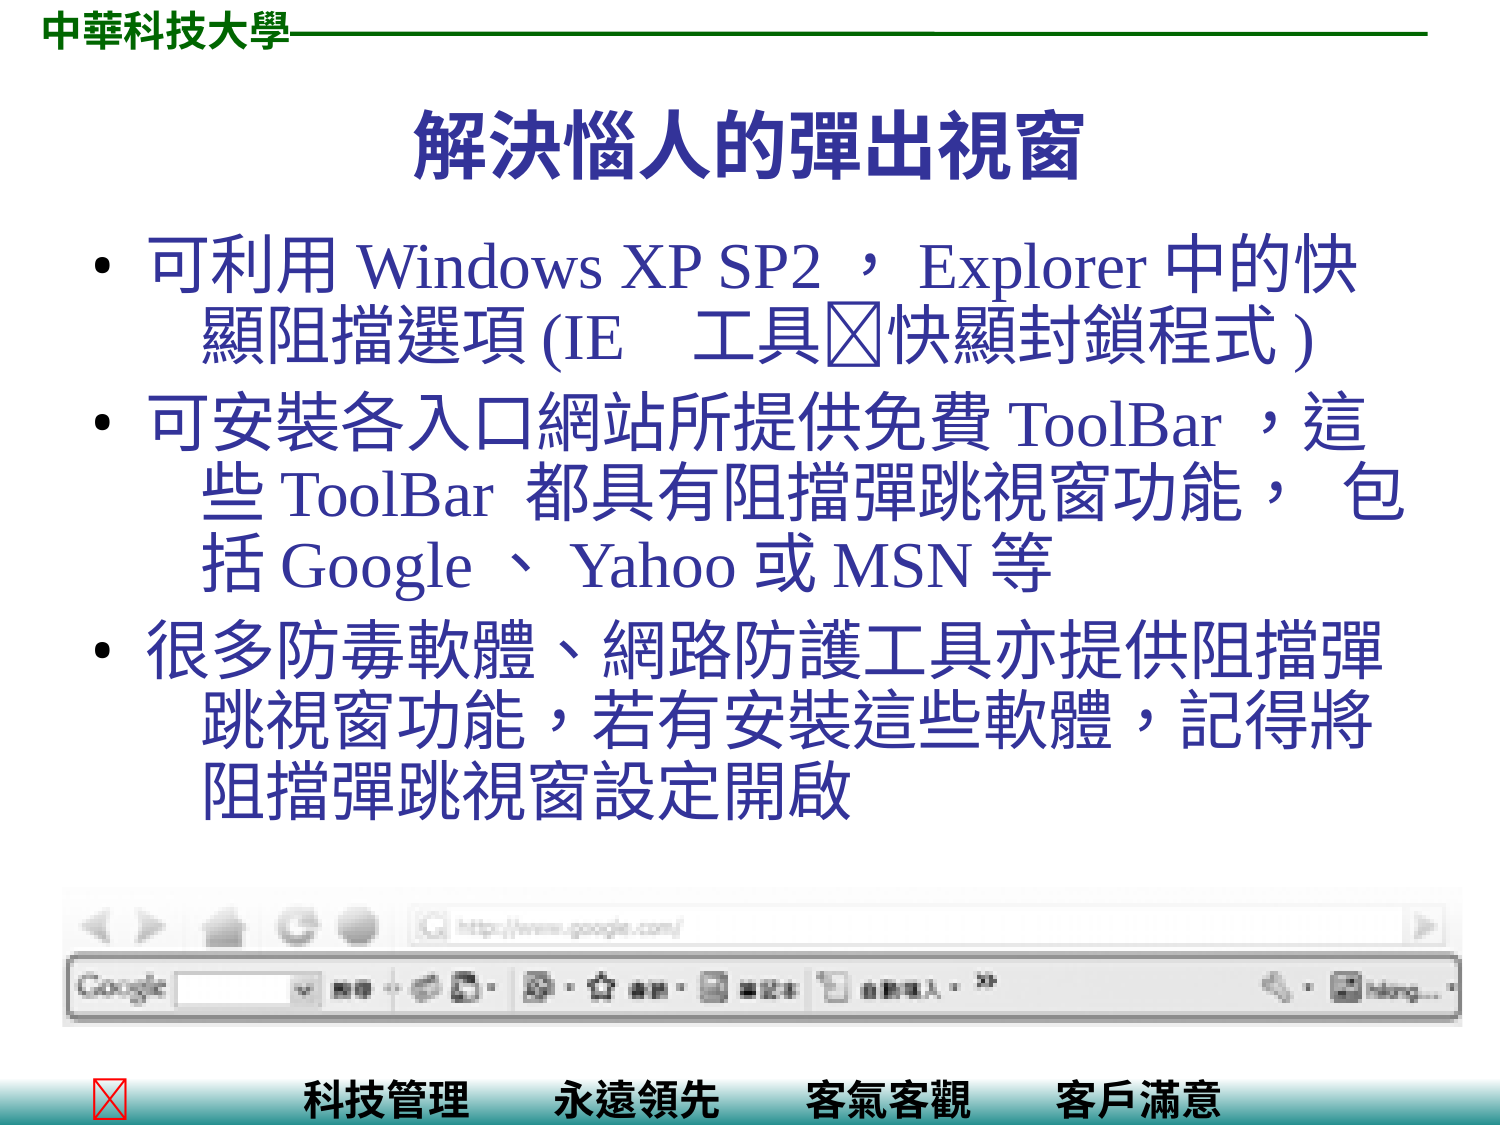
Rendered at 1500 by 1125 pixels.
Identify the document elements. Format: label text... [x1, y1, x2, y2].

picture [62, 887, 1463, 1027]
list 可利用Windows XP SP2，Explorer中的快顯阻擋選項(IE􀃆工具􀃆快顯封鎖程式) 可安裝各入口網站所提供免費ToolBar，這些ToolBar 都具有阻擋彈跳視窗功能， 包括Google、Yahoo或MSN等 很多防毒軟體、網路防護工具亦提供阻擋彈跳視窗功能，若有安裝這些軟體，記得將阻擋彈跳視窗設定開啟 [75, 224, 1426, 838]
title 解決惱人的彈出視窗 [75, 50, 1426, 224]
